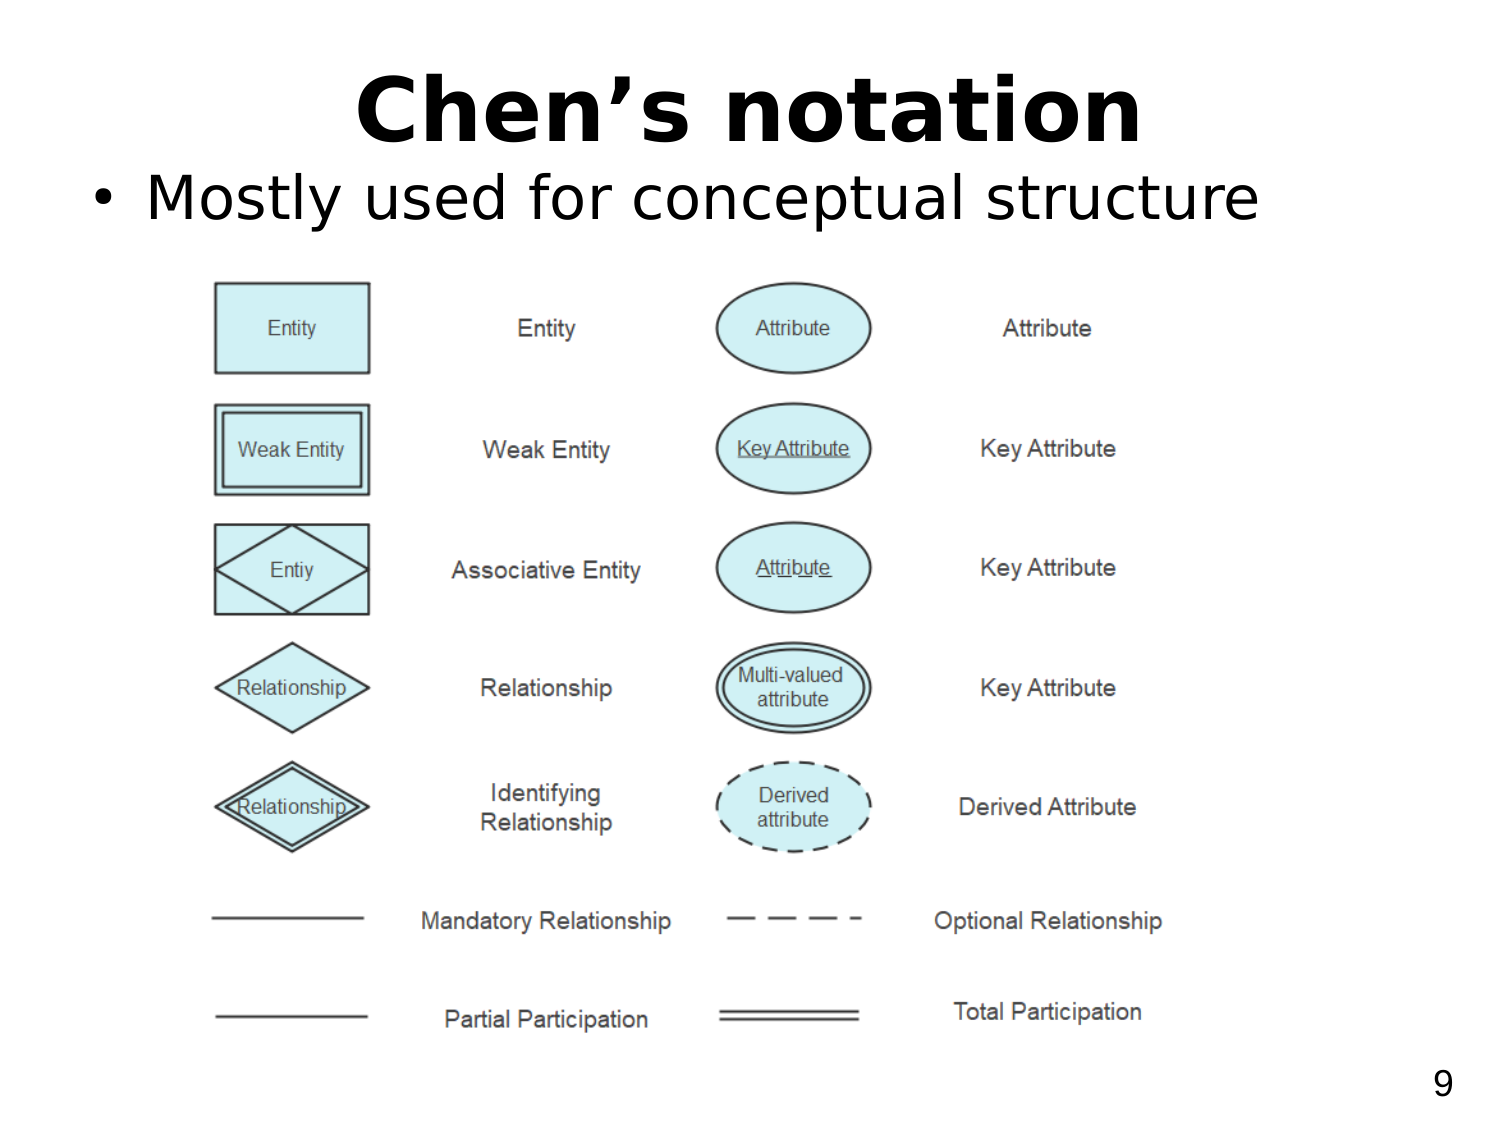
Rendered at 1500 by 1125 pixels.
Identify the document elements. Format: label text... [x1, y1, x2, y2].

picture [178, 284, 1182, 1052]
title Chen’s notation [75, 44, 1425, 162]
list Mostly used for conceptual structure [75, 162, 1425, 284]
